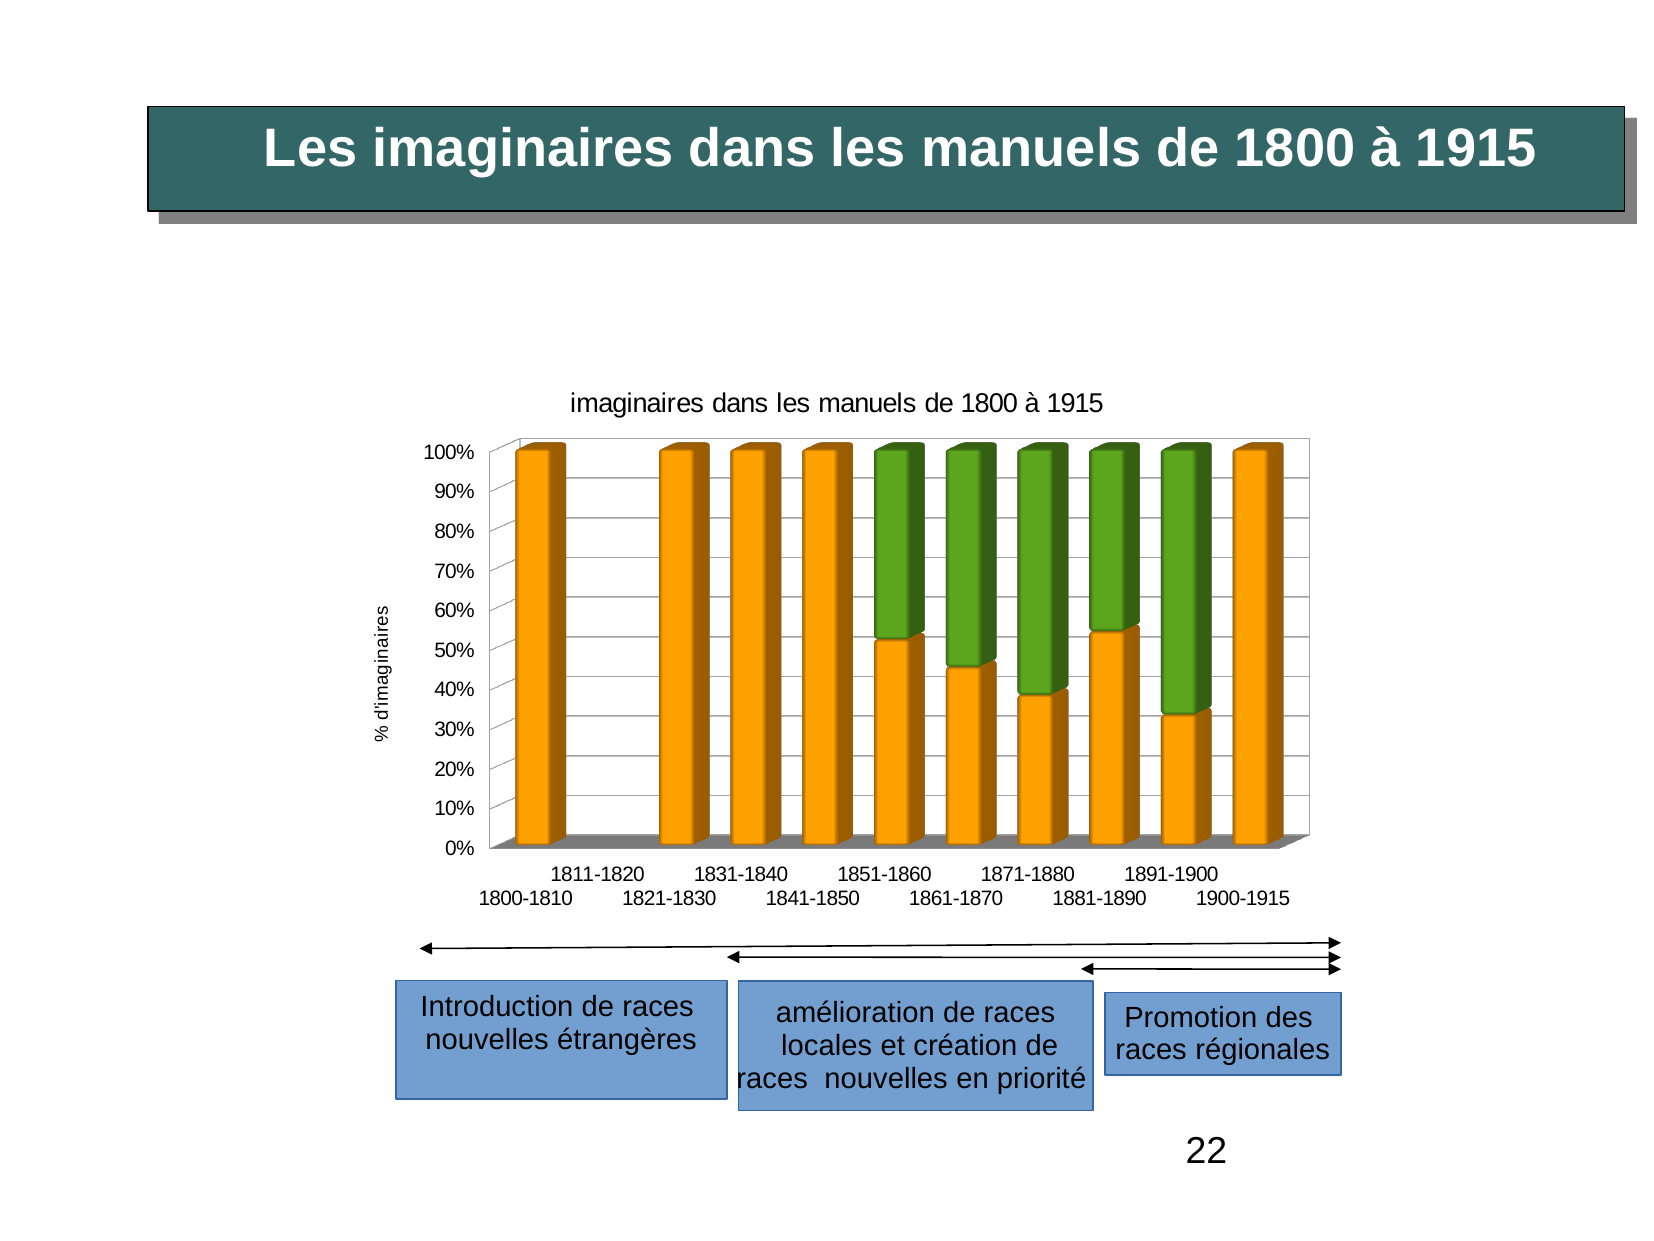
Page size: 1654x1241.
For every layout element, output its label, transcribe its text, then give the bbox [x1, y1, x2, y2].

text_box Introduction de races nouvelles étrangères [396, 980, 727, 1099]
text_box amélioration de races locales et création de races nouvelles en priorité [738, 980, 1094, 1111]
text_box Promotion des races régionales [1104, 992, 1342, 1076]
text_box Les imaginaires dans les manuels de 1800 à 1915 [147, 106, 1625, 211]
chart [338, 361, 1335, 922]
